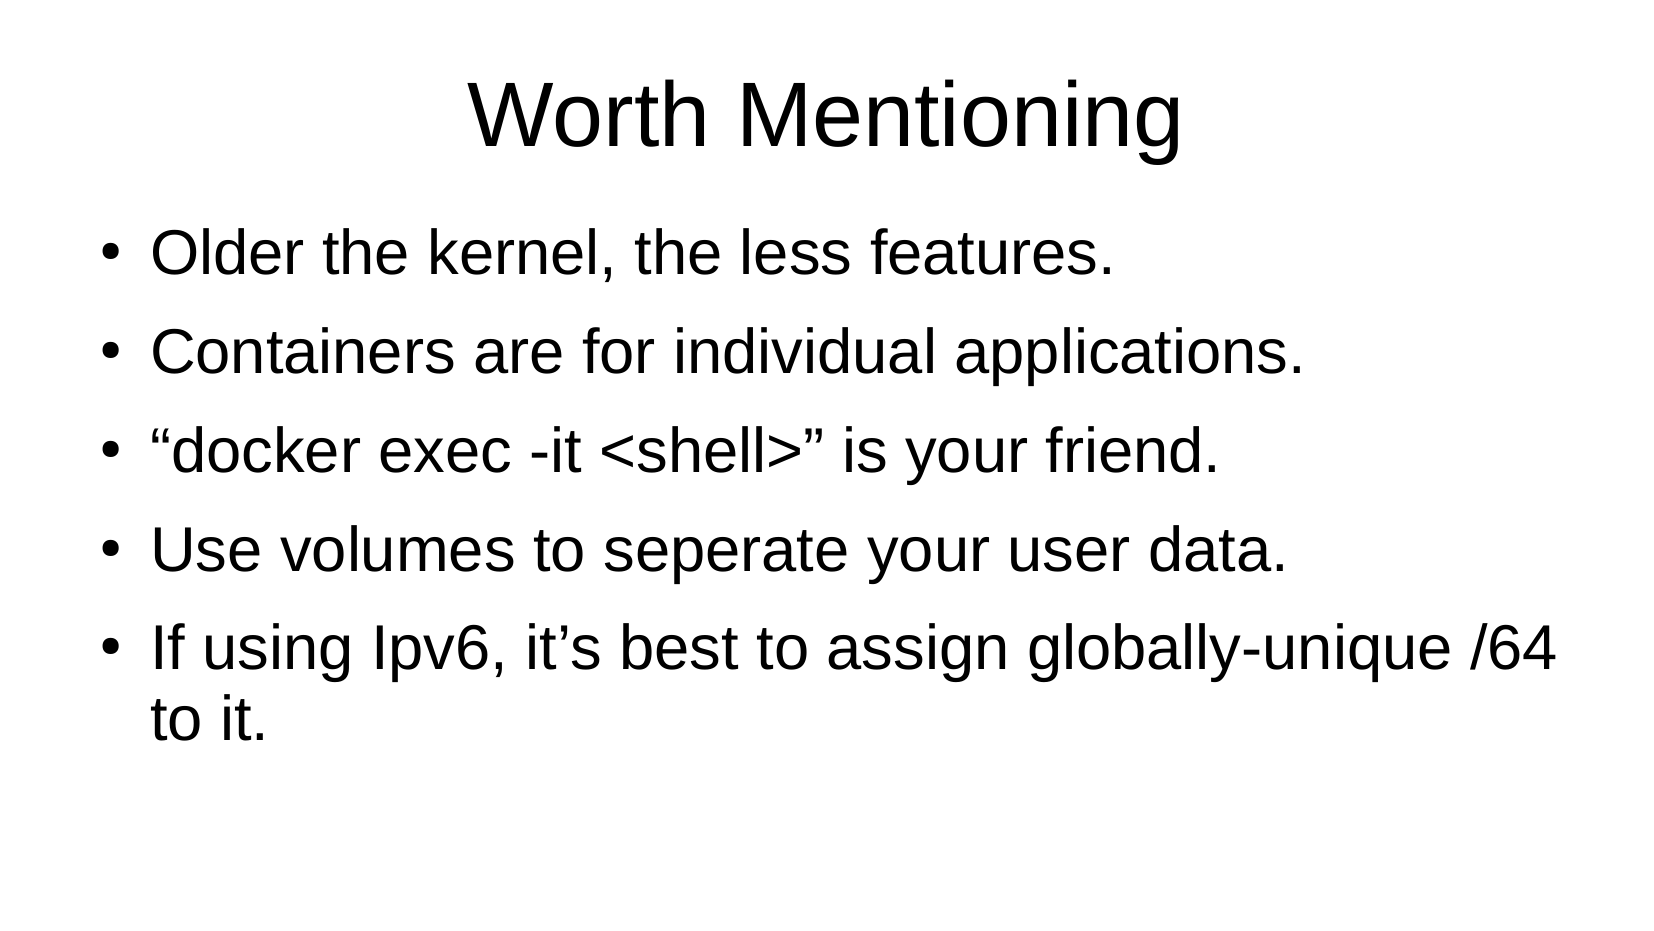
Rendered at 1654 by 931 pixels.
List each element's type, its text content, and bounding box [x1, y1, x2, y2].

list Older the kernel, the less features. Containers are for individual applications. “docker exec -it <shell>” is your friend. Use volumes to seperate your user data. If using Ipv6, it’s best to assign globally-unique /64 to it. [82, 217, 1571, 758]
title Worth Mentioning [82, 37, 1571, 193]
